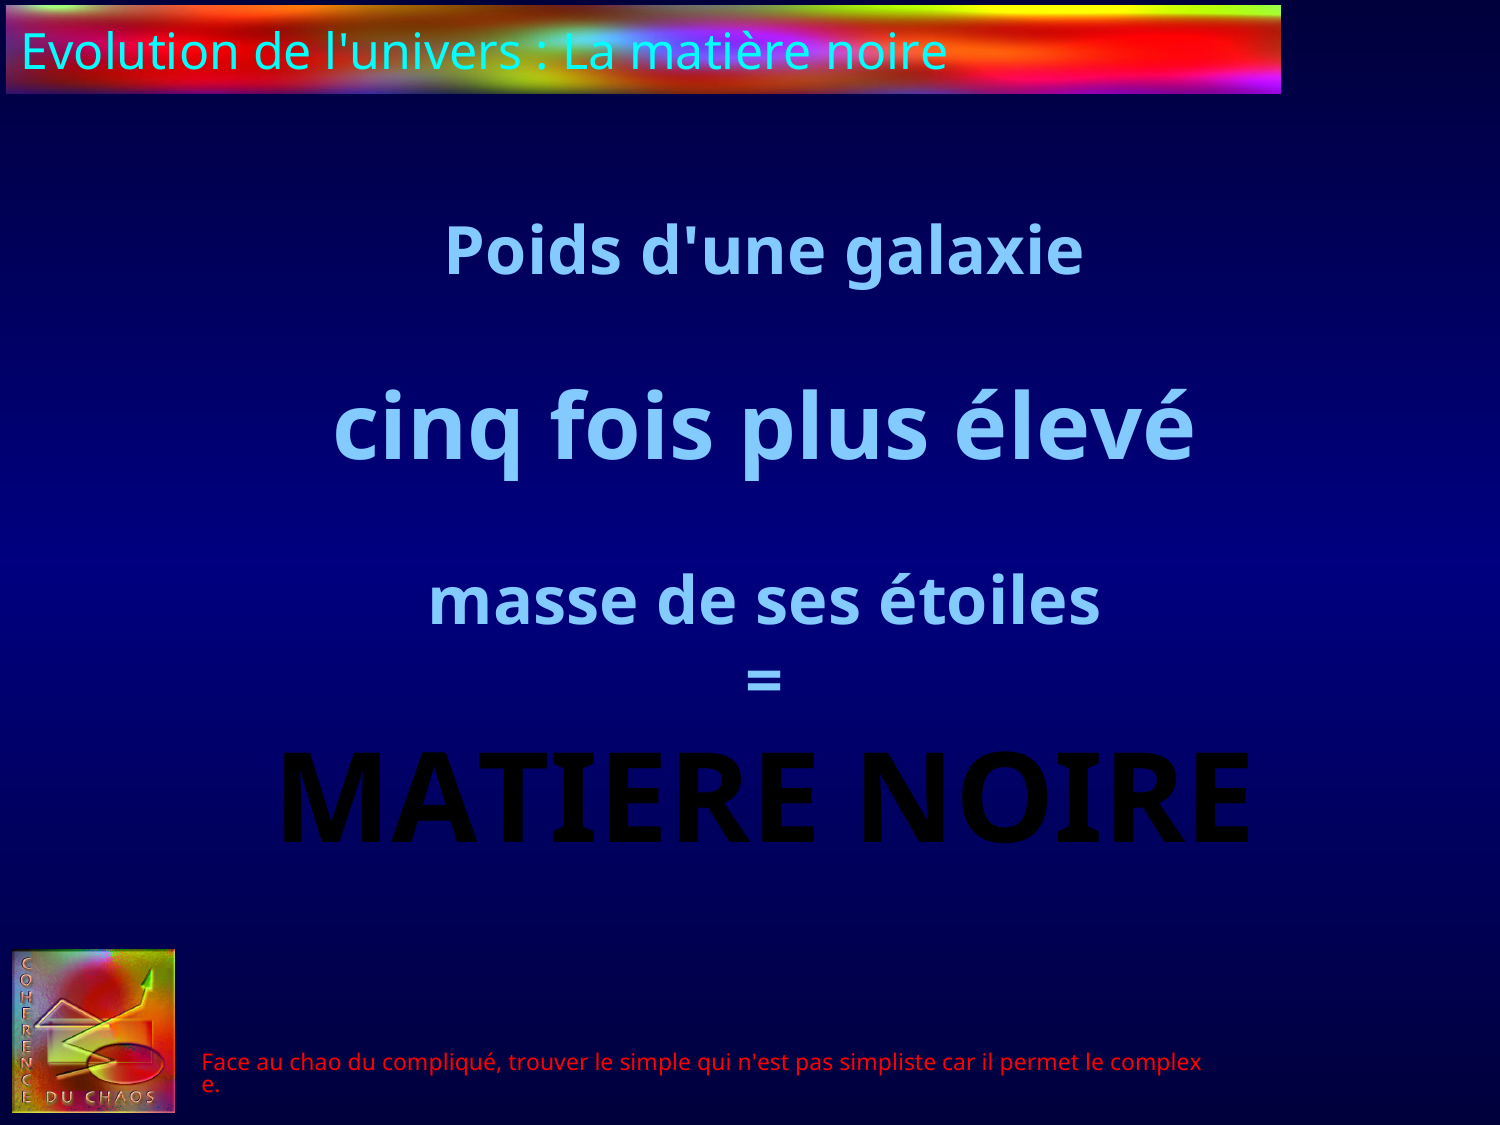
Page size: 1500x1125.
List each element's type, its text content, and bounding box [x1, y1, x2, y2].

text_box Poids d'une galaxie cinq fois plus élevé masse de ses étoiles = MATIERE NOIRE [135, 200, 1394, 1026]
picture [12, 949, 175, 1113]
title Evolution de l'univers : La matière noire [5, 5, 1281, 94]
